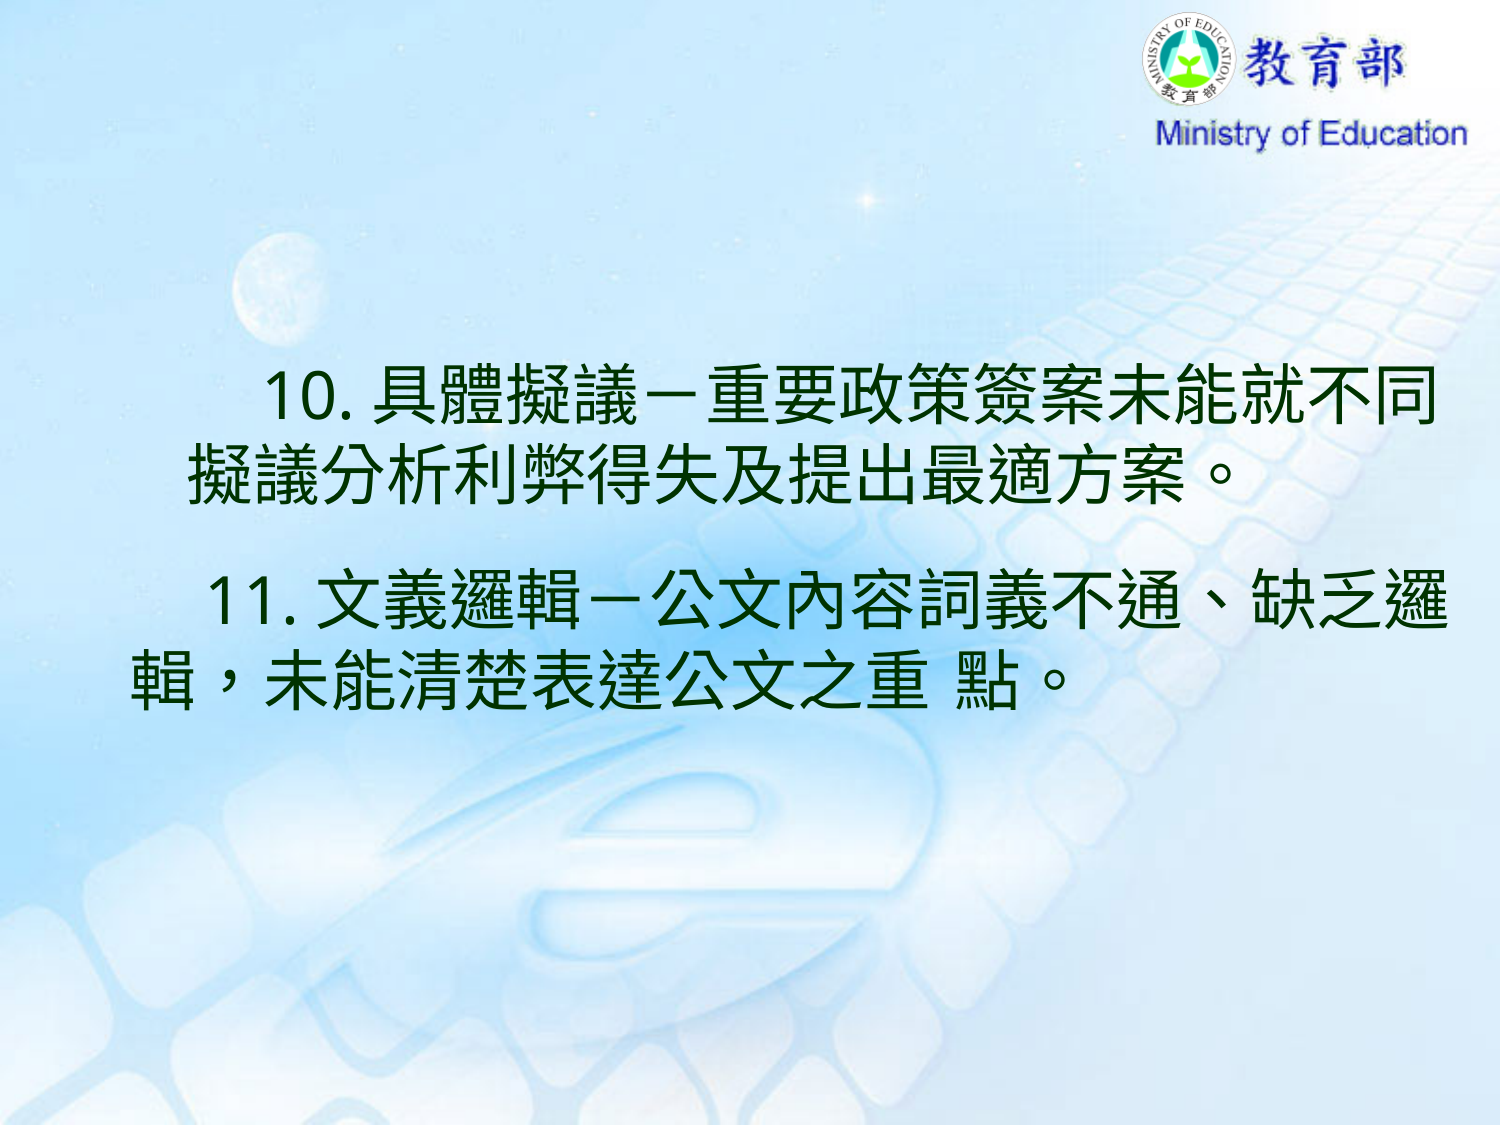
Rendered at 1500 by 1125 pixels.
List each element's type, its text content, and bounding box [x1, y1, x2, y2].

text_box 11.文義邏輯－公文內容詞義不通、缺乏邏輯，未能清楚表達公文之重 點。 [59, 551, 1500, 787]
list 10.具體擬議－重要政策簽案未能就不同擬議分析利弊得失及提出最適方案。 [58, 345, 1500, 1125]
